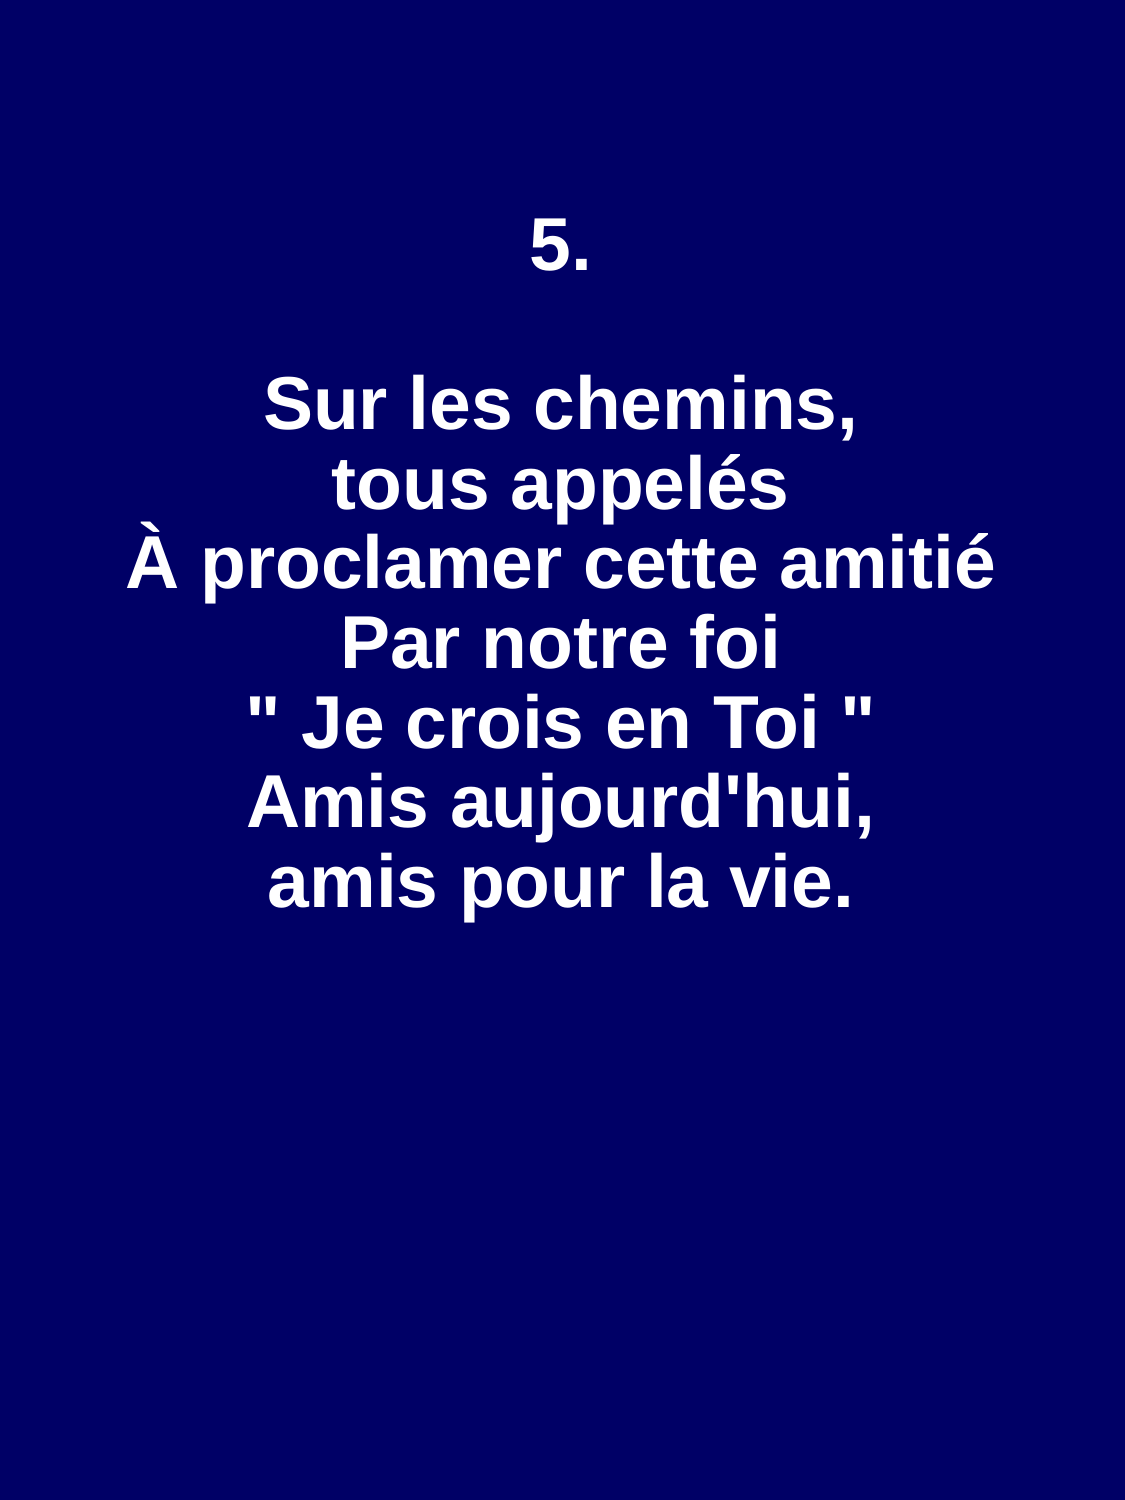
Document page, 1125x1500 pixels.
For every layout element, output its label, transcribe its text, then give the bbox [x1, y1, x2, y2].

text_box 5. Sur les chemins, tous appelés À proclamer cette amitié Par notre foi " Je crois en Toi " Amis aujourd'hui, amis pour la vie. [11, 35, 1110, 1441]
